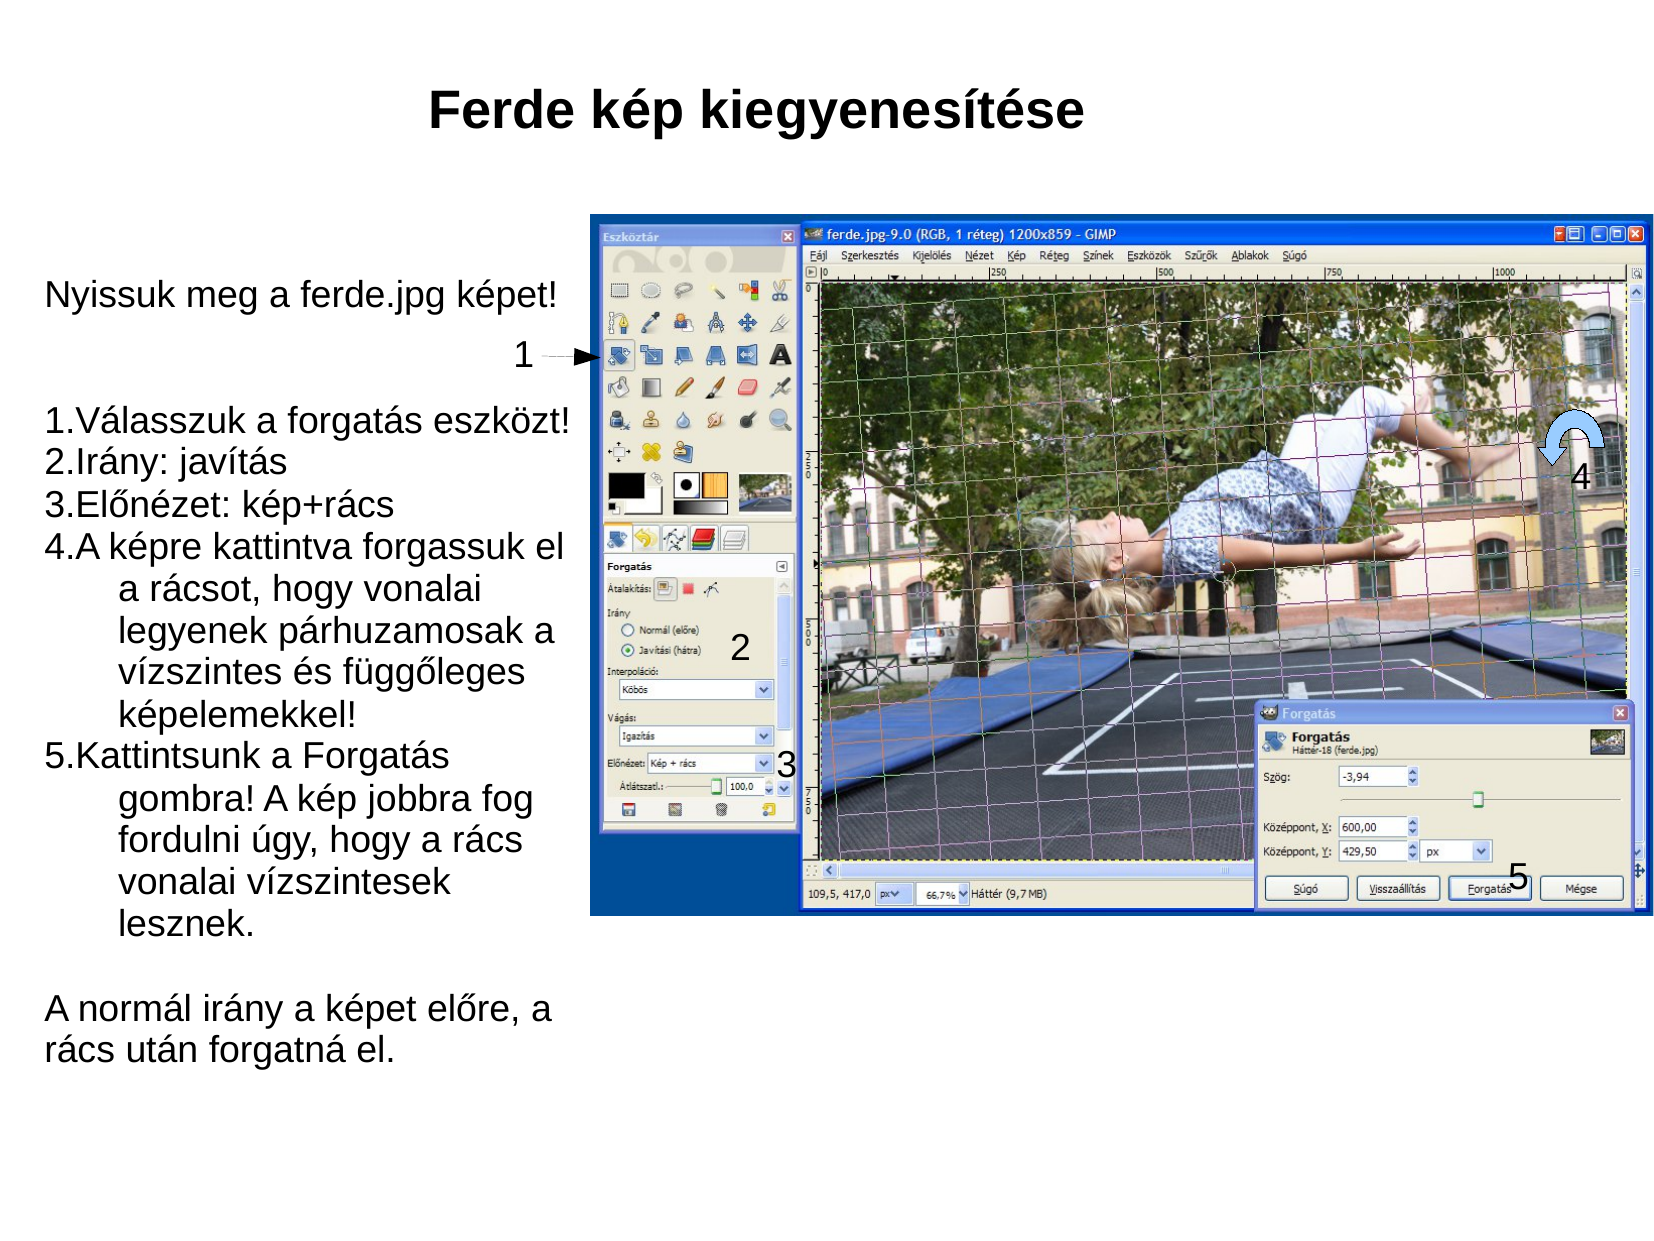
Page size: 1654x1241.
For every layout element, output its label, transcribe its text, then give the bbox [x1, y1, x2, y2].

text_box 1 [498, 326, 549, 384]
text_box 4 [1555, 448, 1607, 505]
text_box [1537, 409, 1605, 466]
text_box 2 [715, 618, 766, 676]
text_box Ferde kép kiegyenesítése [413, 72, 1102, 150]
text_box 3 [761, 736, 813, 794]
picture [590, 214, 1654, 916]
text_box 5 [1493, 847, 1544, 905]
text_box Nyissuk meg a ferde.jpg képet! Válasszuk a forgatás eszközt! Irány: javítás Előnézet: kép+rács A képre kattintva forgassuk el a rácsot, hogy vonalai legyenek párhuzamosak a vízszintes és függőleges képelemekkel! Kattintsunk a Forgatás gombra! A kép jobbra fog fordulni úgy, hogy a rács vonalai vízszintesek lesznek. A normál irány a képet előre, a rács után forgatná el. [29, 265, 586, 1080]
